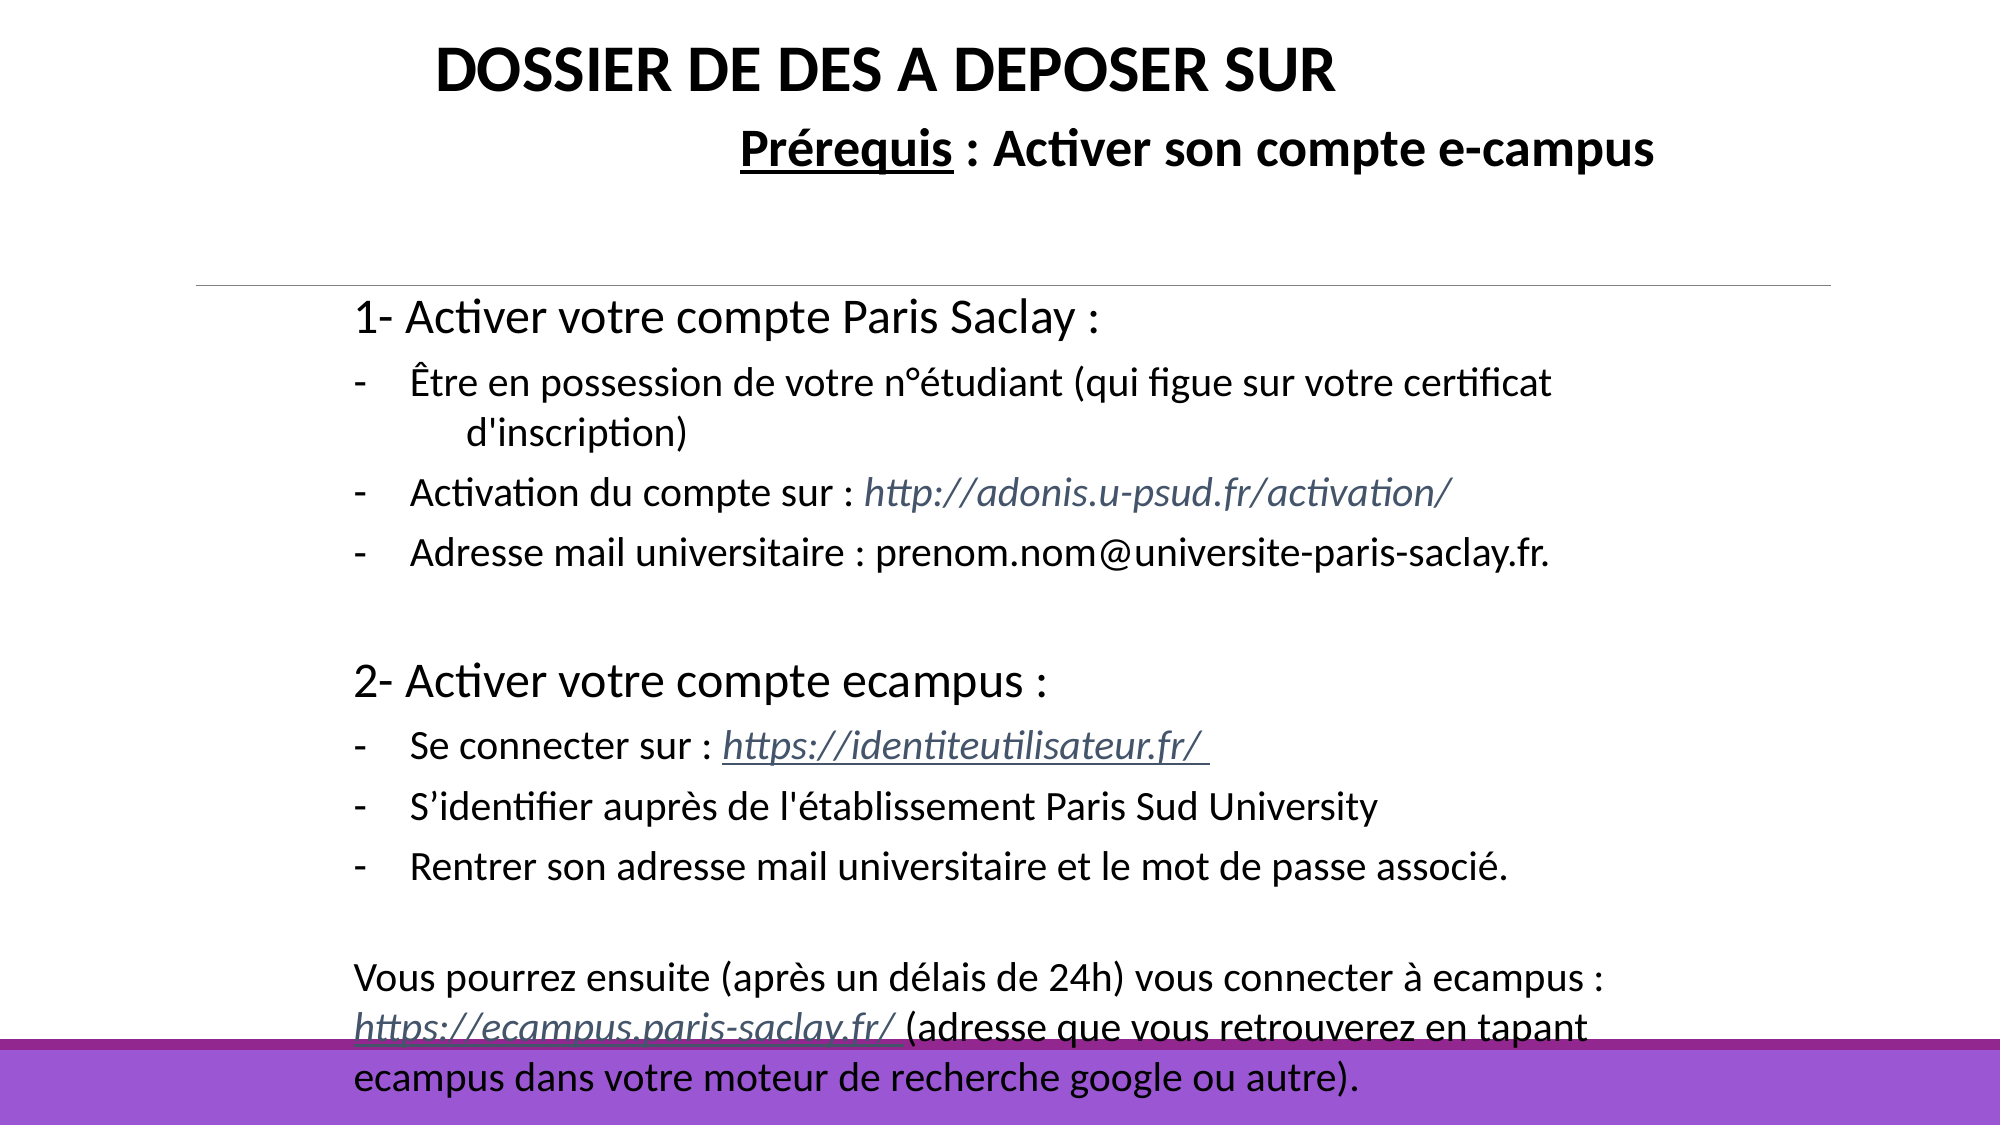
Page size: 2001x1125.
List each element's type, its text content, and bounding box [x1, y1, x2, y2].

title [180, 47, 1831, 221]
text_box LE DOSSIER DE DES A DEPOSER SUR [363, 16, 1934, 113]
text_box 1- Activer votre compte Paris Saclay : Être en possession de votre n°étudiant (qui figue sur votre certificat d'inscription) Activation du compte sur : http://adonis.u-psud.fr/activation/ Adresse mail universitaire : prenom.nom@universite-paris-saclay.fr. 2- Activer votre compte ecampus : Se connecter sur : https://identiteutilisateur.fr/ S’identifier auprès de l'établissement Paris Sud University Rentrer son adresse mail universitaire et le mot de passe associé. Vous pourrez ensuite (après un délais de 24h) vous connecter à ecampus : https://ecampus.paris-saclay.fr/ (adresse que vous retrouverez en tapant ecampus dans votre moteur de recherche google ou autre). [338, 276, 1644, 998]
list Prérequis : Activer son compte e-campus [725, 124, 2000, 197]
